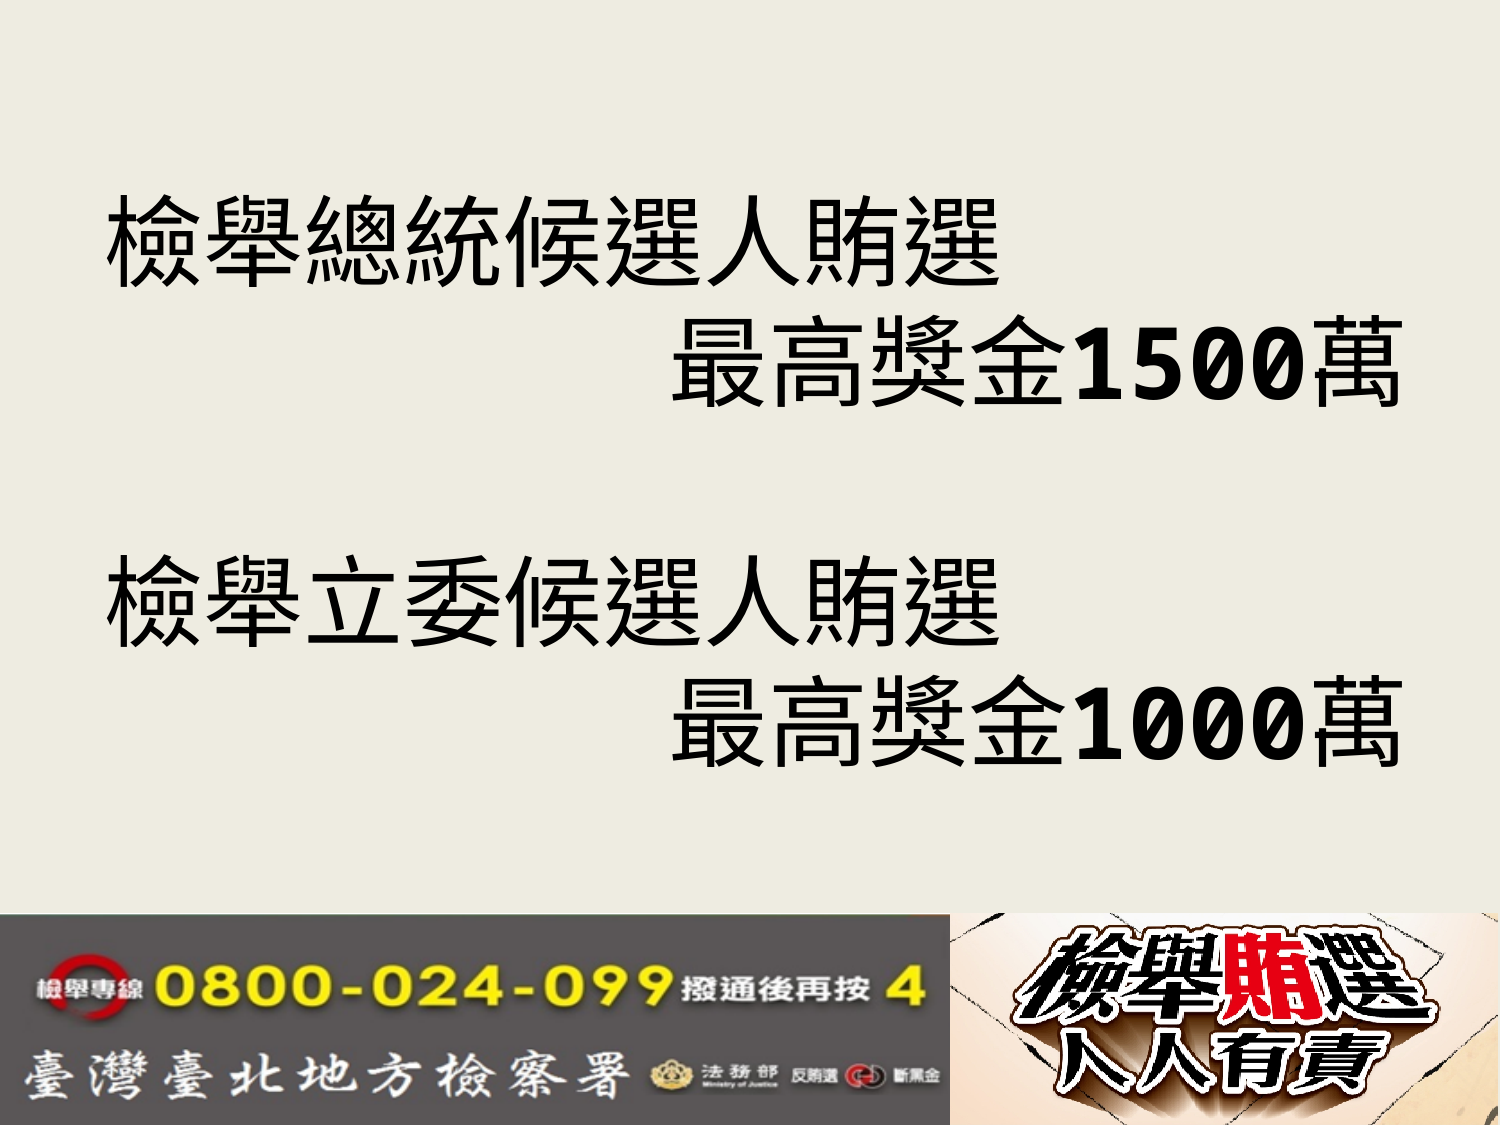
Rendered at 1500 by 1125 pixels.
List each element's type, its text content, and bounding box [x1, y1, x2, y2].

text_box 檢舉總統候選人賄選 最高獎金1500萬 檢舉立委候選人賄選 最高獎金1000萬 [88, 172, 1424, 788]
picture [0, 913, 1498, 1125]
